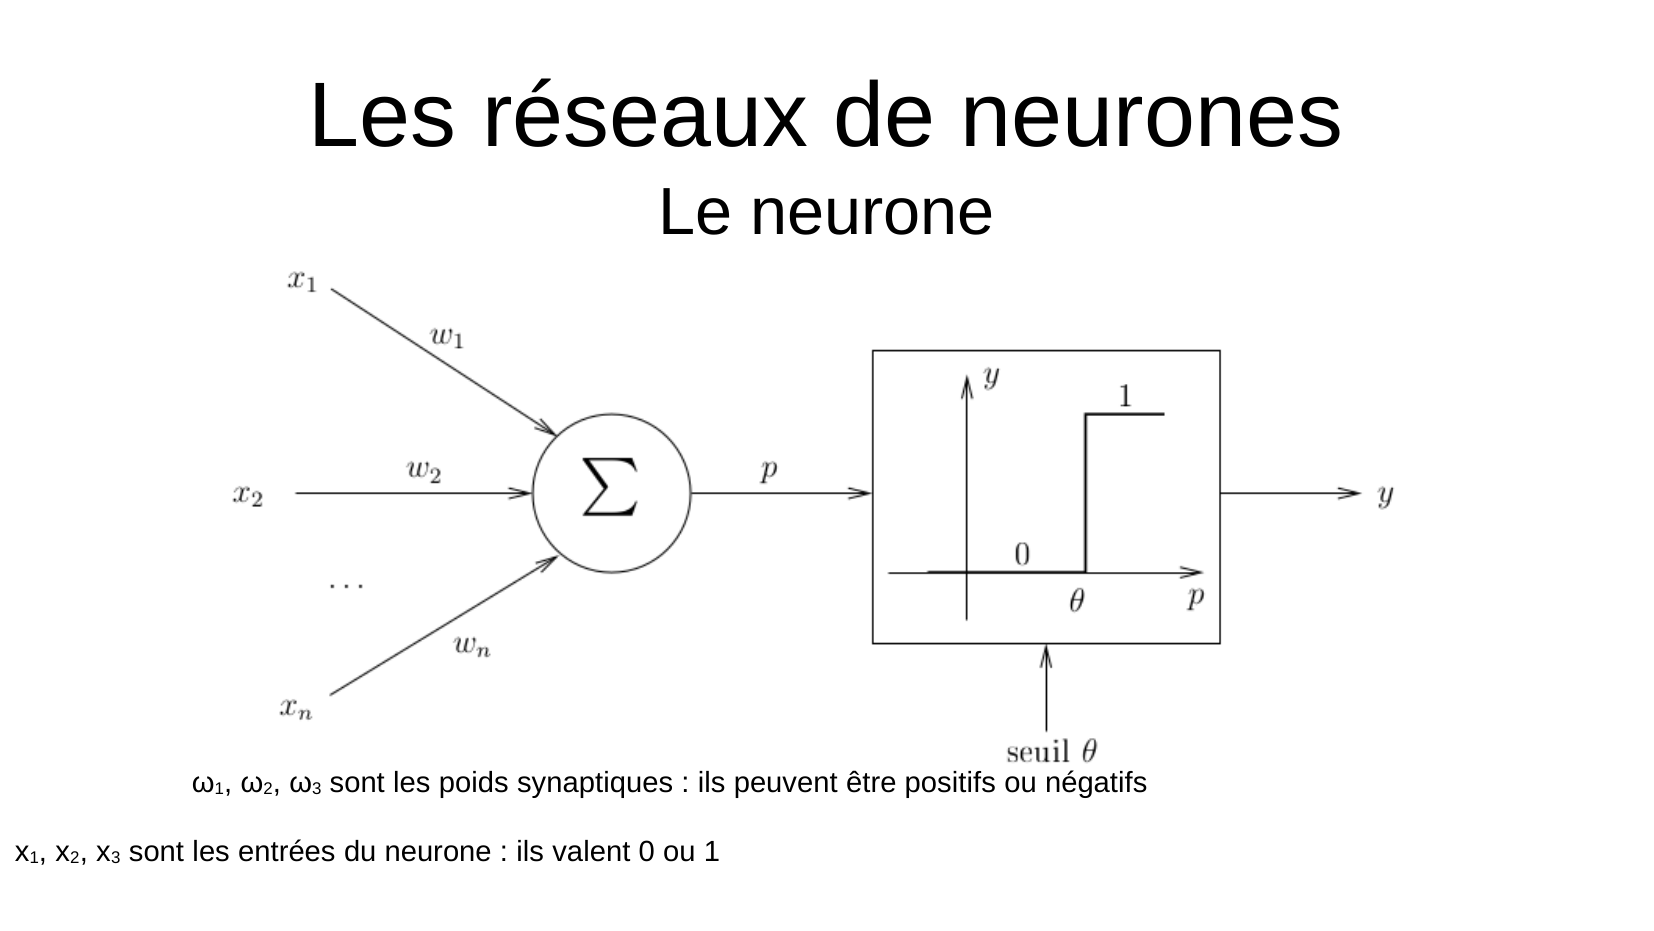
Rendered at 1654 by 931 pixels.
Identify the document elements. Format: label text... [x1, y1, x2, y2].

subtitle Le neurone [82, 168, 1571, 254]
title Les réseaux de neurones [82, 37, 1571, 168]
text_box x1, x2, x3 sont les entrées du neurone : ils valent 0 ou 1 [0, 827, 736, 876]
text_box ω1, ω2, ω3 sont les poids synaptiques : ils peuvent être positifs ou négatifs [177, 758, 1165, 806]
picture [192, 253, 1426, 770]
